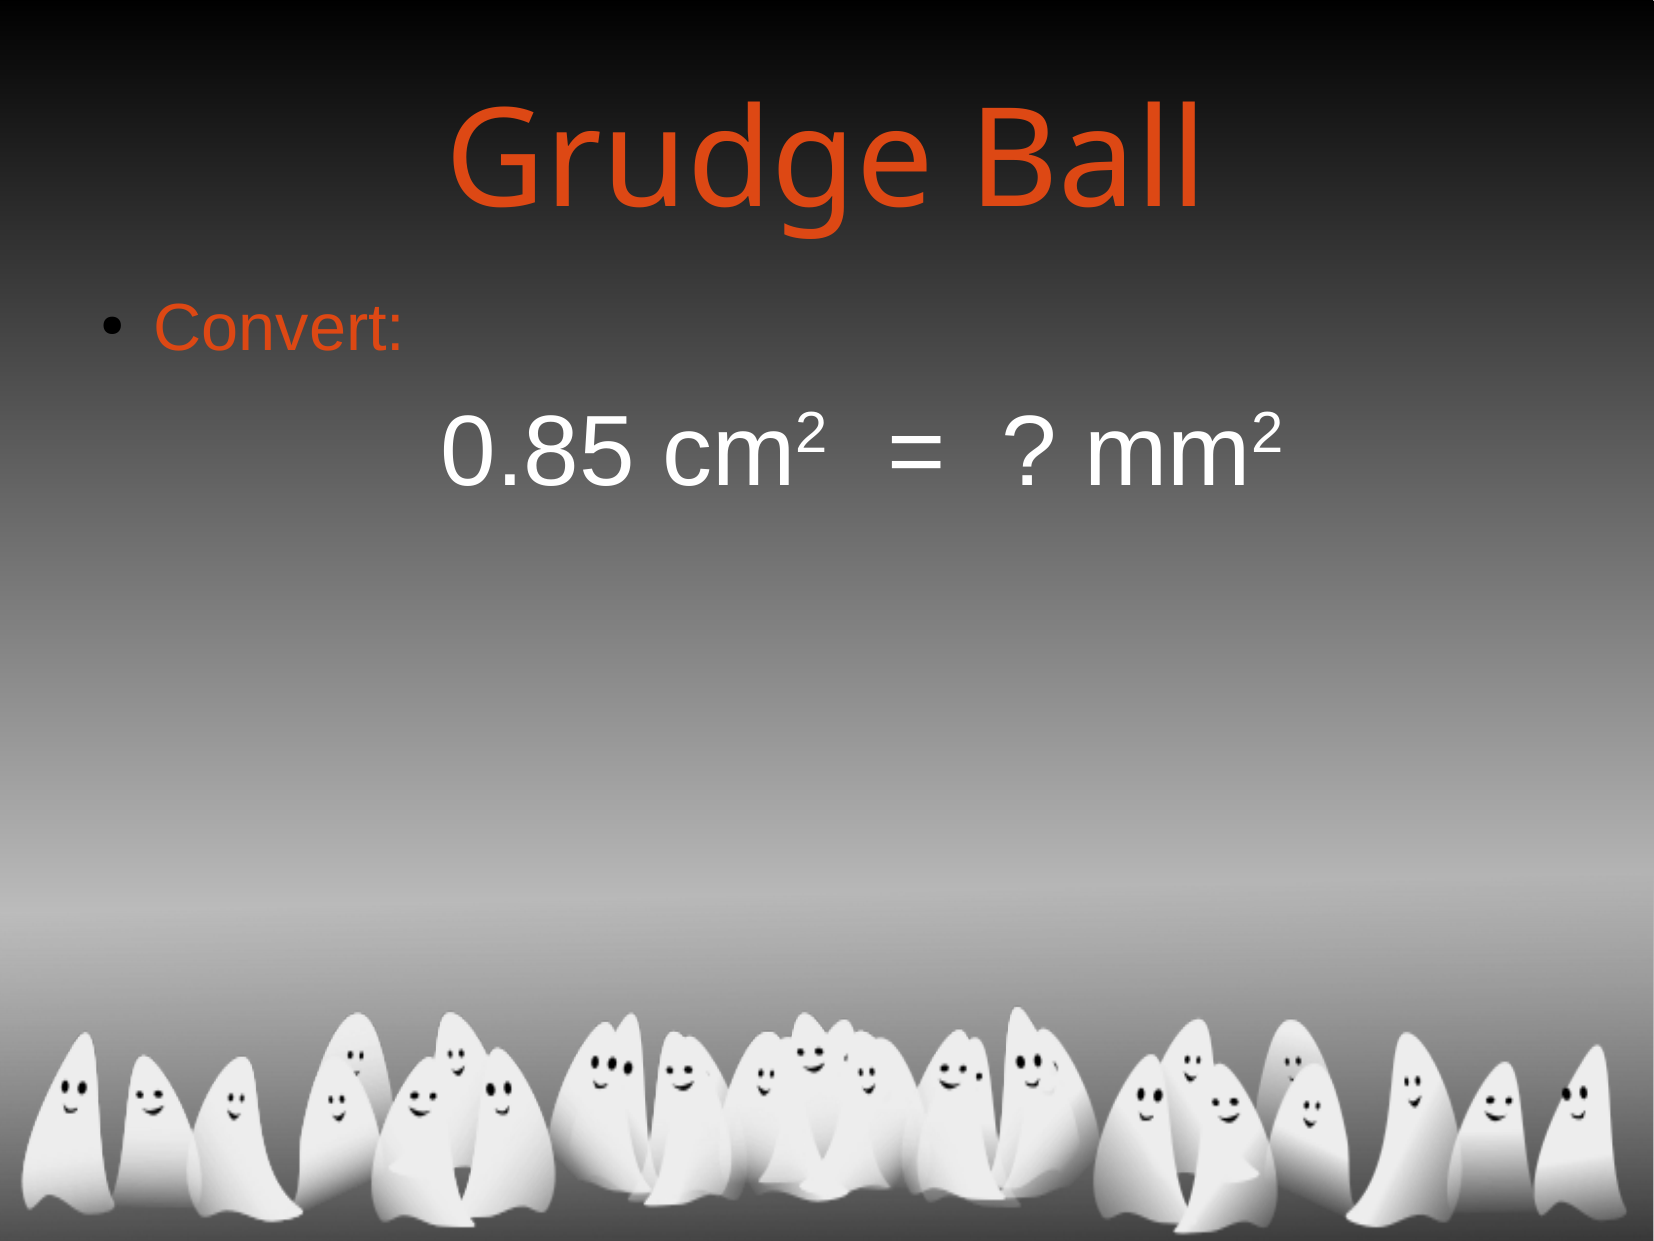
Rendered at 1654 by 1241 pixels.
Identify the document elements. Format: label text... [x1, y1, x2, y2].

list Convert: 0.85 cm2 = ? mm2 [82, 290, 1571, 873]
title Grudge Ball [82, 49, 1571, 257]
picture [0, 873, 1654, 1241]
